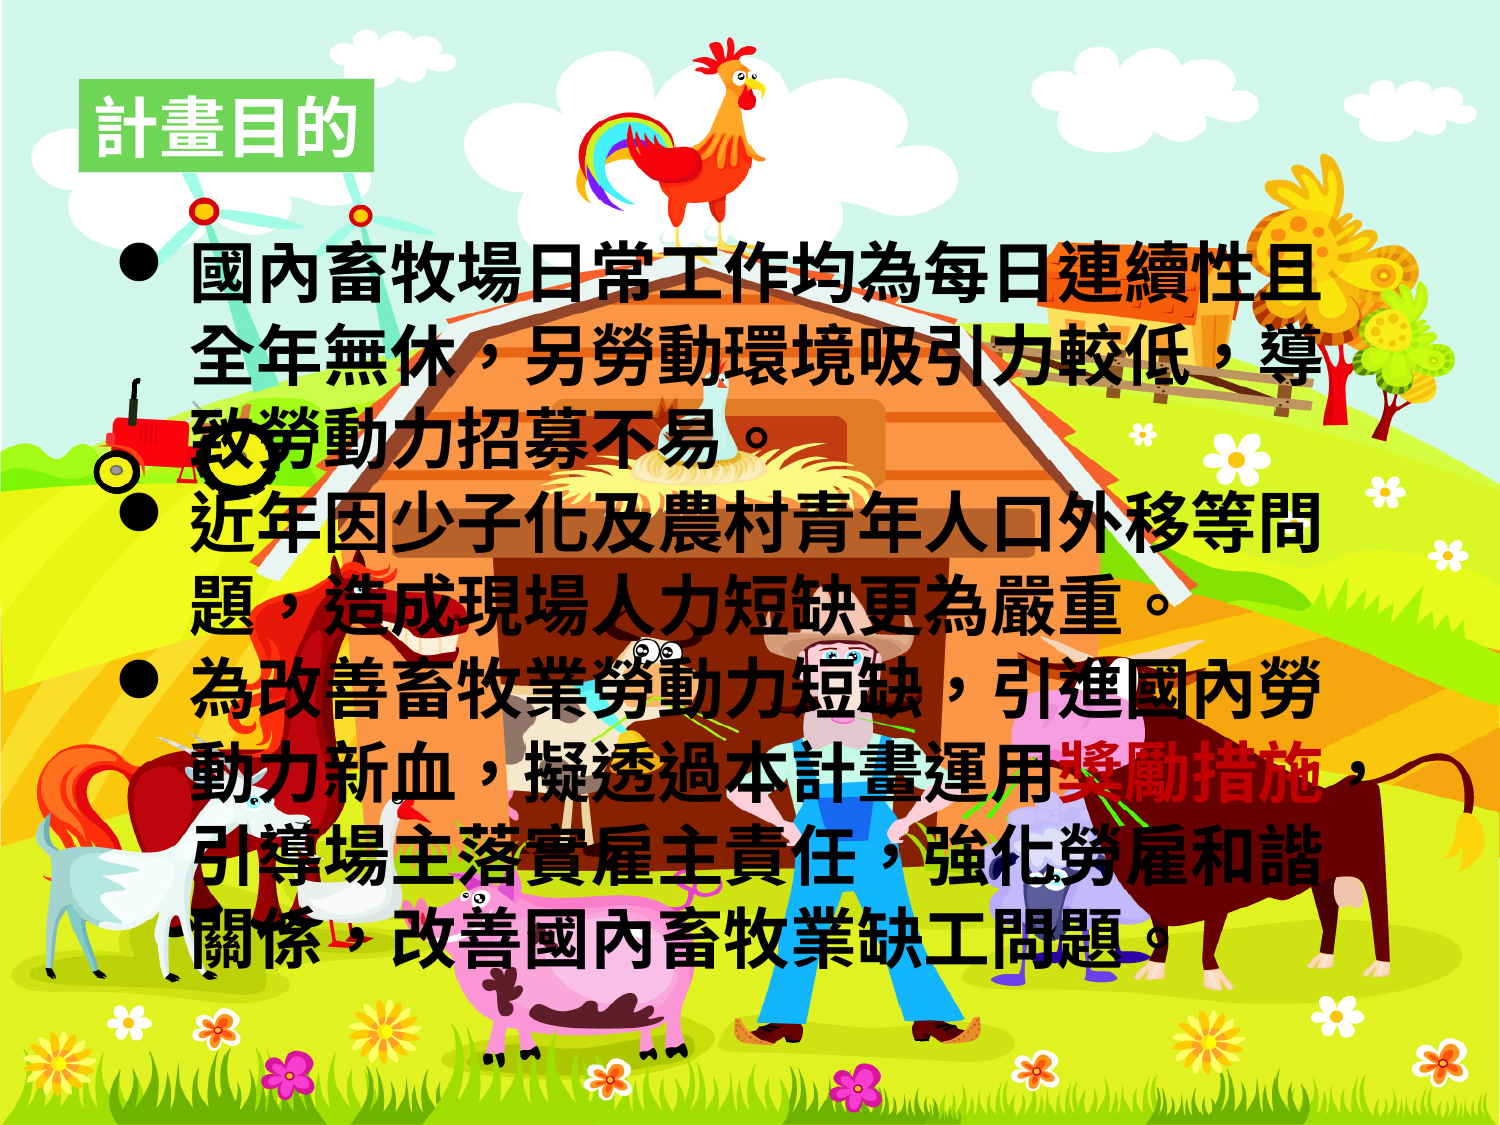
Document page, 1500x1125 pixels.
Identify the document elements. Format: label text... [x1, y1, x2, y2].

text_box 國內畜牧場日常工作均為每日連續性且全年無休，另勞動環境吸引力較低，導致勞動力招募不易。 近年因少子化及農村青年人口外移等問題，造成現場人力短缺更為嚴重。 為改善畜牧業勞動力短缺，引進國內勞動力新血，擬透過本計畫運用獎勵措施，引導場主落實雇主責任，強化勞雇和諧關係，改善國內畜牧業缺工問題。 [100, 219, 1388, 1030]
text_box 計畫目的 [78, 78, 375, 173]
picture [0, 0, 1500, 1125]
